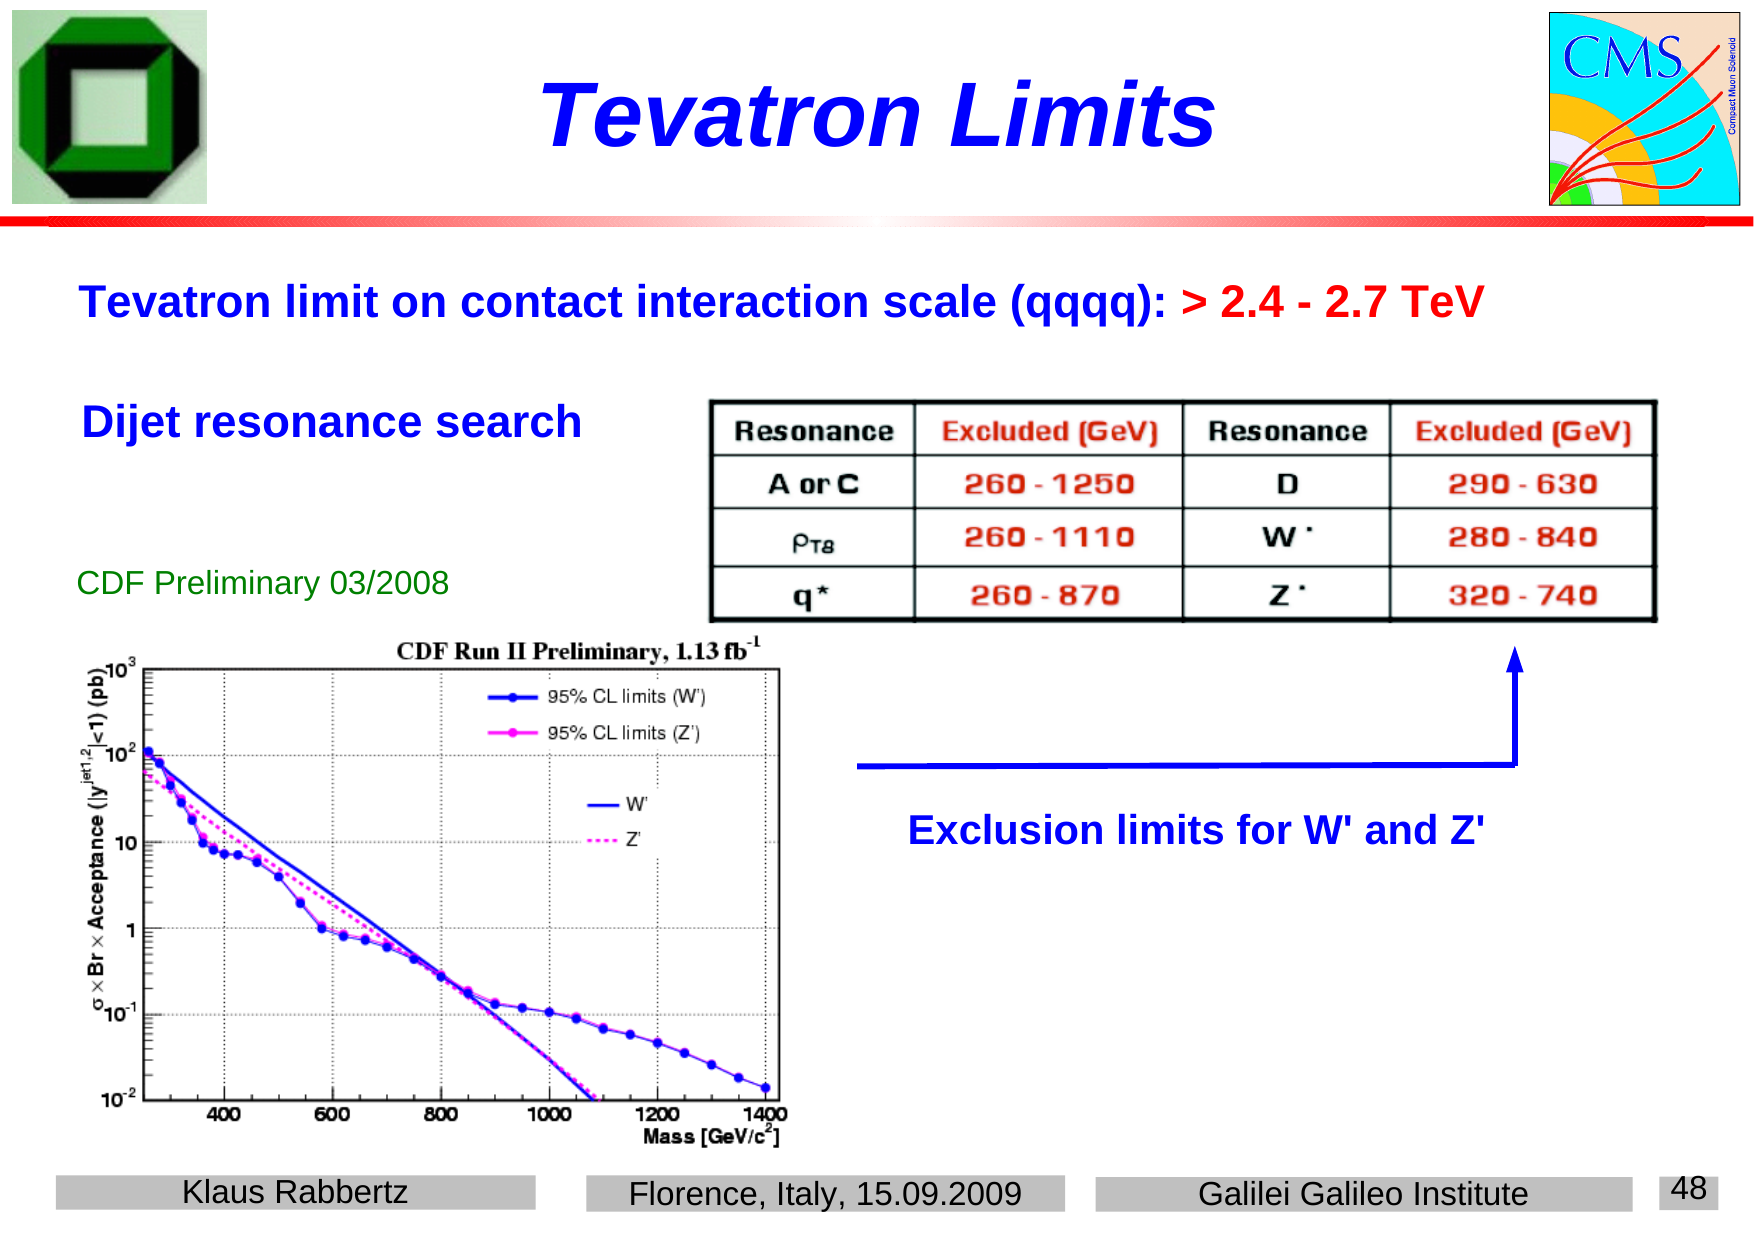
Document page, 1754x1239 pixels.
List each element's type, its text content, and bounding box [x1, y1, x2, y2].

text_box CDF Preliminary 03/2008 [64, 559, 462, 609]
text_box Tevatron limit on contact interaction scale (qqqq): > 2.4 - 2.7 TeV [66, 269, 1498, 335]
picture [1548, 11, 1741, 206]
text_box Exclusion limits for W' and Z' [895, 801, 1498, 861]
picture [64, 391, 1667, 1155]
title Tevatron Limits [220, 27, 1536, 202]
text_box Dijet resonance search [69, 390, 645, 455]
picture [12, 10, 207, 204]
